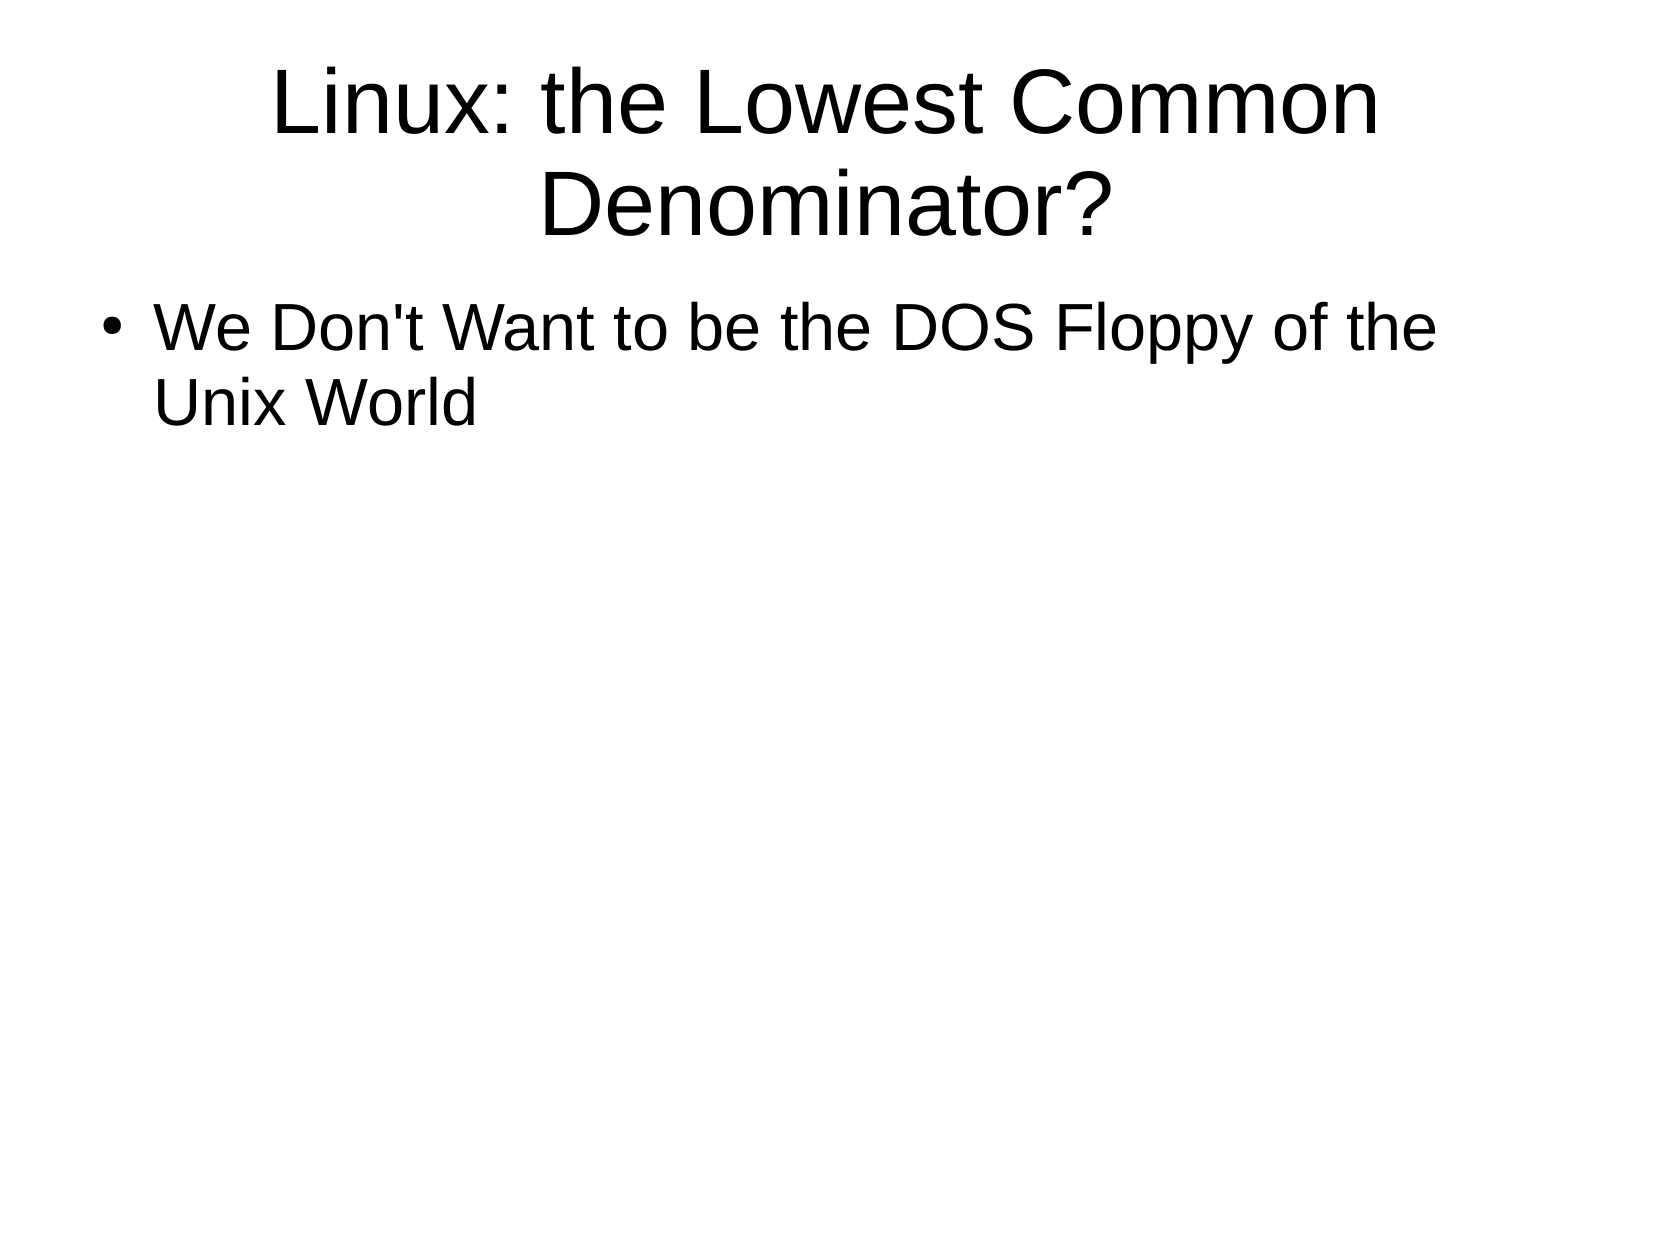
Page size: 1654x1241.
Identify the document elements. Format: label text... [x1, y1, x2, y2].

title Linux: the Lowest Common Denominator? [82, 49, 1571, 257]
list We Don't Want to be the DOS Floppy of the Unix World [82, 290, 1571, 1010]
